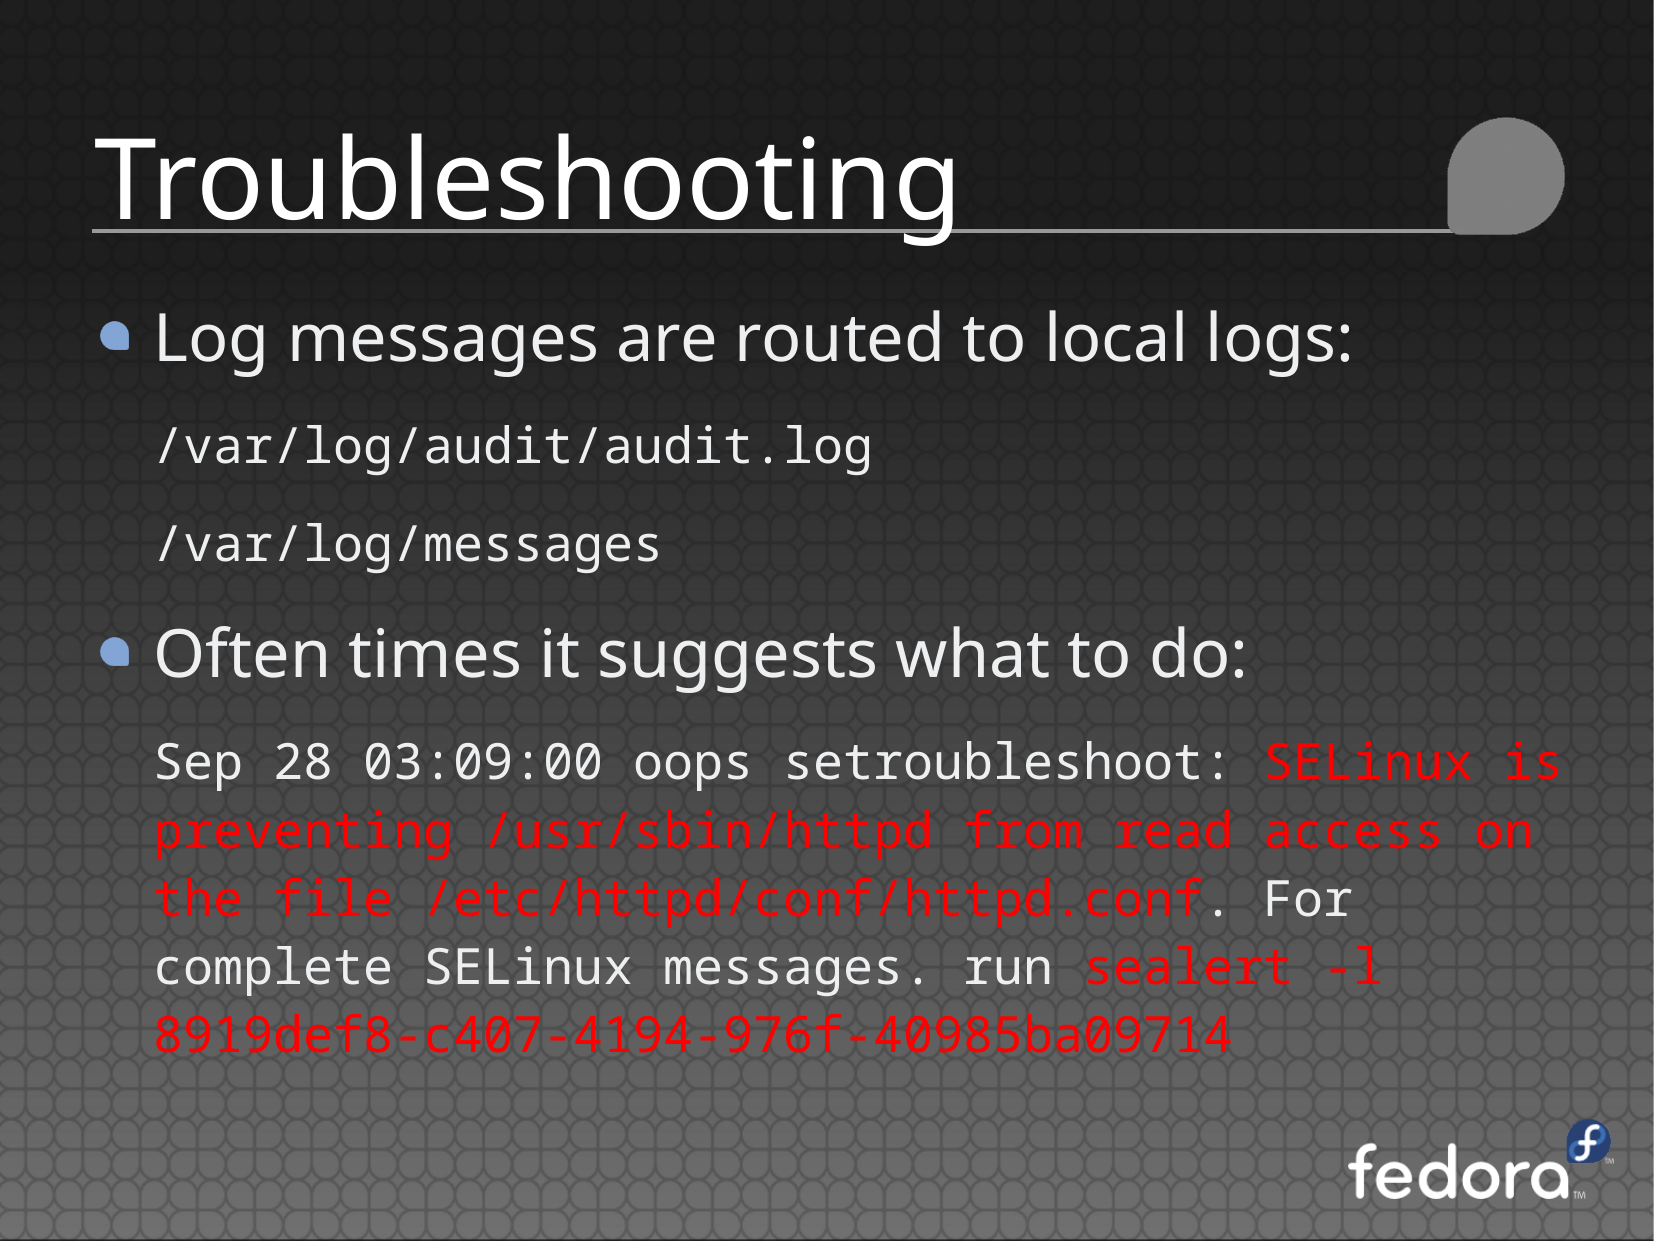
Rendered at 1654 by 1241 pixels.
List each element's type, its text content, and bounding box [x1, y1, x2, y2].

list Log messages are routed to local logs: /var/log/audit/audit.log /var/log/messages Often times it suggests what to do: Sep 28 03:09:00 oops setroubleshoot: SELinux is preventing /usr/sbin/httpd from read access on the file /etc/httpd/conf/httpd.conf. For complete SELinux messages. run sealert -l 8919def8-c407-4194-976f-40985ba09714 [82, 290, 1622, 1094]
picture [0, 0, 1654, 1241]
title Troubleshooting [94, 100, 1426, 251]
